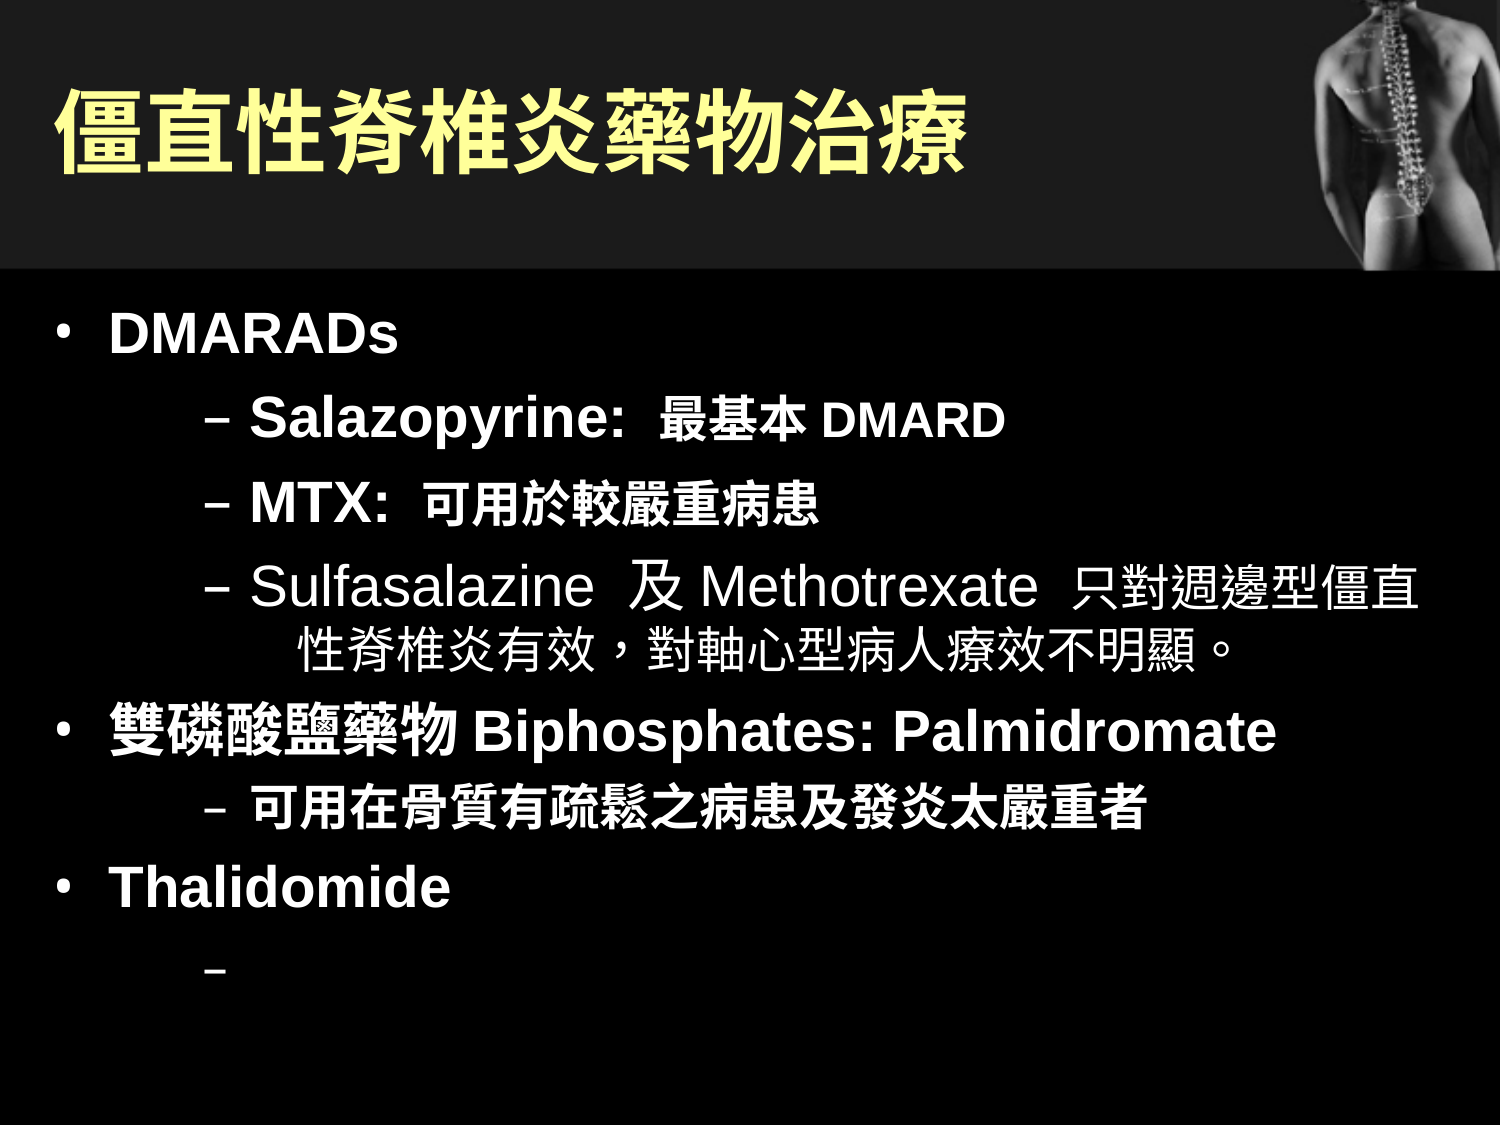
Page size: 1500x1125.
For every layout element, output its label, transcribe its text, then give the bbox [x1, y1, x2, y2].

list DMARADs Salazopyrine: 最基本DMARD MTX: 可用於較嚴重病患 Sulfasalazine 及Methotrexate 只對週邊型僵直性脊椎炎有效，對軸心型病人療效不明顯。 雙磷酸鹽藥物Biphosphates: Palmidromate 可用在骨質有疏鬆之病患及發炎太嚴重者 Thalidomide [37, 287, 1476, 1000]
title 僵直性脊椎炎藥物治療 [37, 32, 1300, 228]
